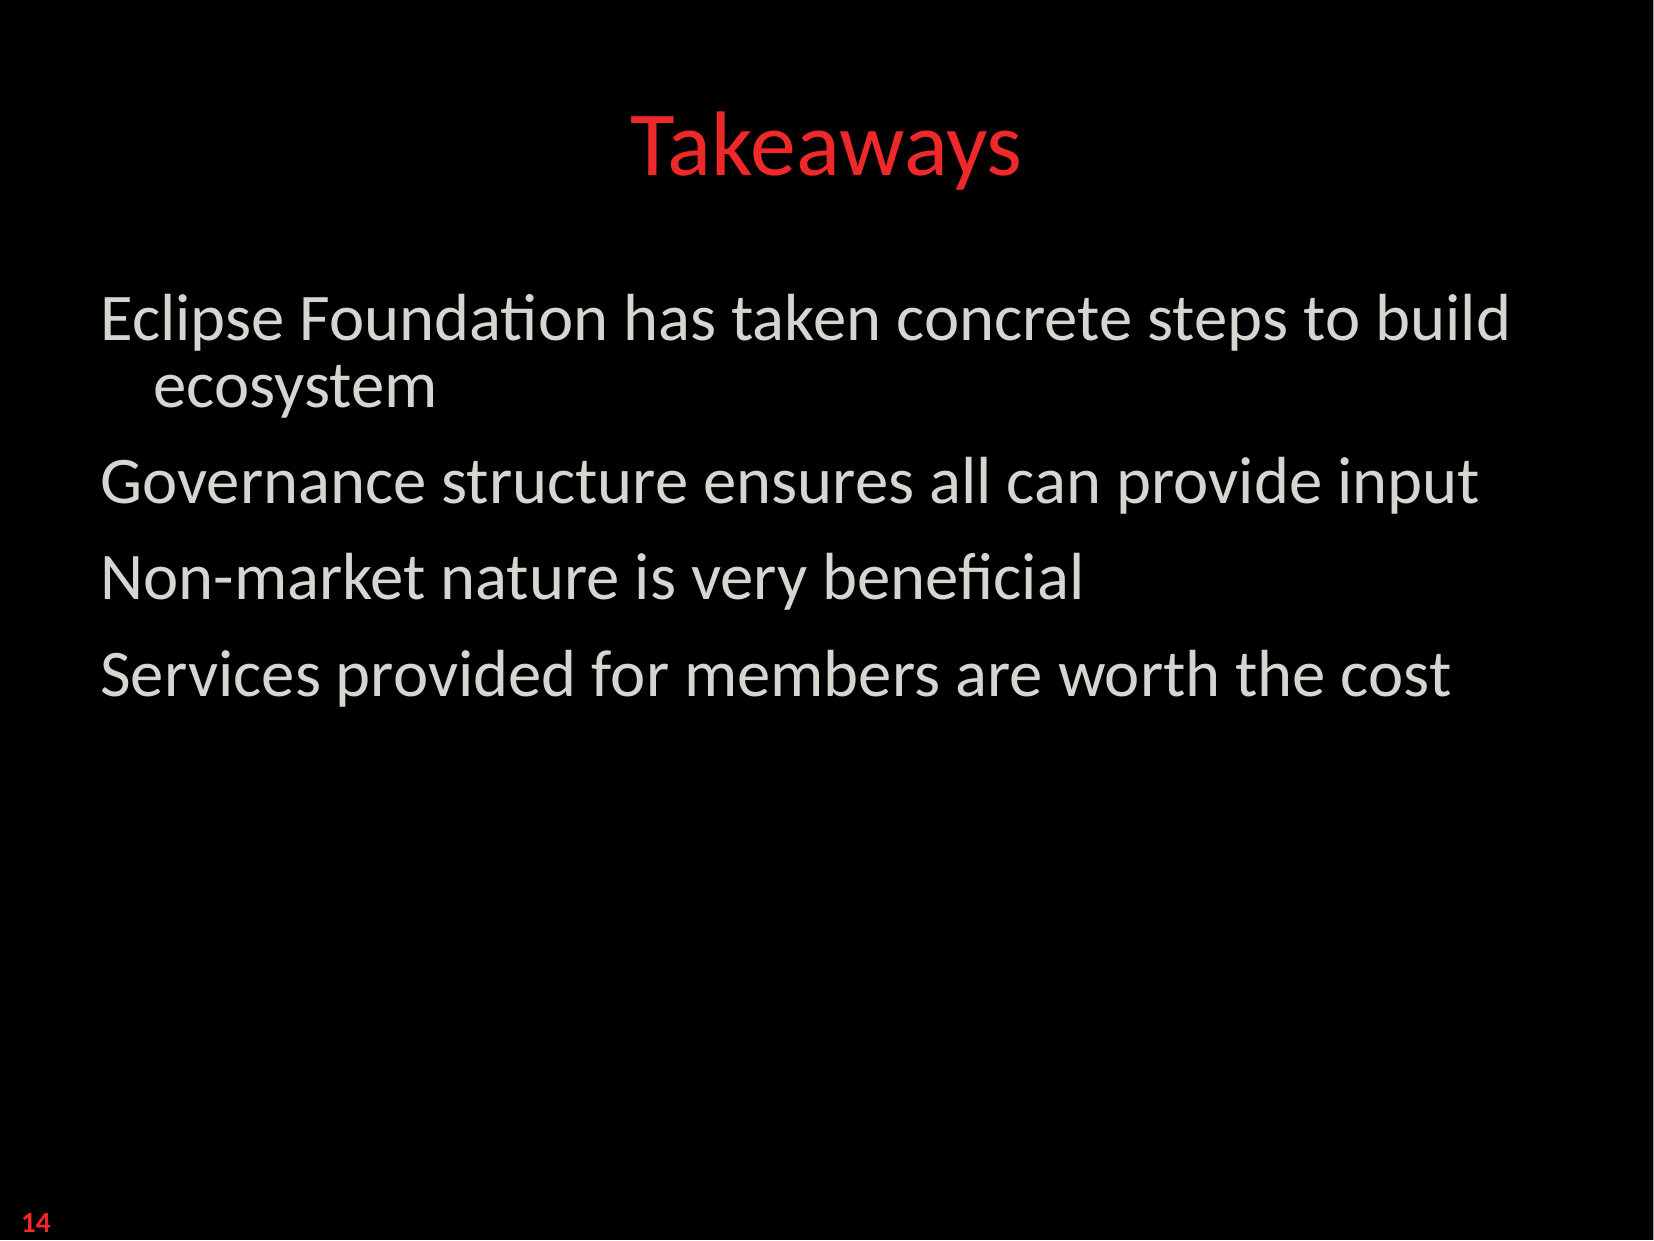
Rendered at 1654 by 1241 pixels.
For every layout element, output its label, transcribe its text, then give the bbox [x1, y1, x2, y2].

title Takeaways [82, 56, 1571, 250]
list Eclipse Foundation has taken concrete steps to build ecosystem Governance structure ensures all can provide input Non-market nature is very beneficial Services provided for members are worth the cost [82, 290, 1571, 1094]
